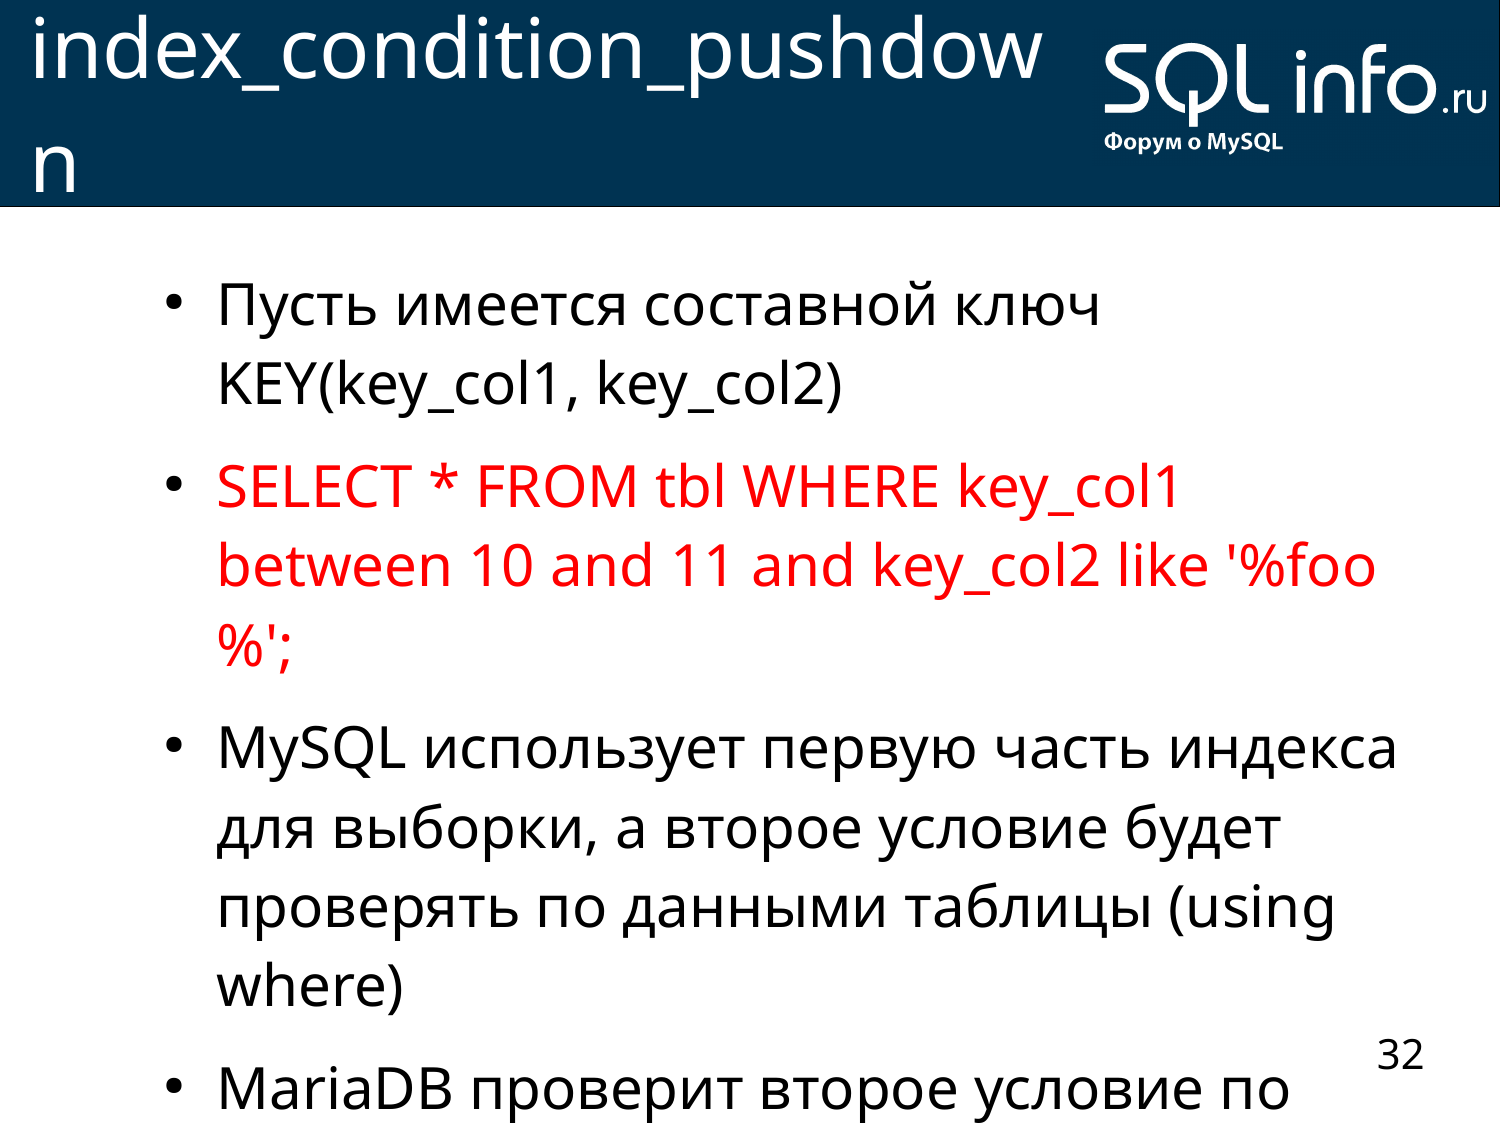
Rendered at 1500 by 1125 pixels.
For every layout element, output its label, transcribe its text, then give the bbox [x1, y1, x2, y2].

picture [1093, 29, 1495, 166]
title index_condition_pushdown [29, 0, 1093, 207]
list Пусть имеется составной ключ KEY(key_col1, key_col2) SELECT * FROM tbl WHERE key_col1 between 10 and 11 and key_col2 like '%foo%'; MySQL использует первую часть индекса для выборки, а второе условие будет проверять по данными таблицы (using where) MariaDB проверит второе условие по информации из индекса (using index condition) [75, 263, 1425, 1093]
